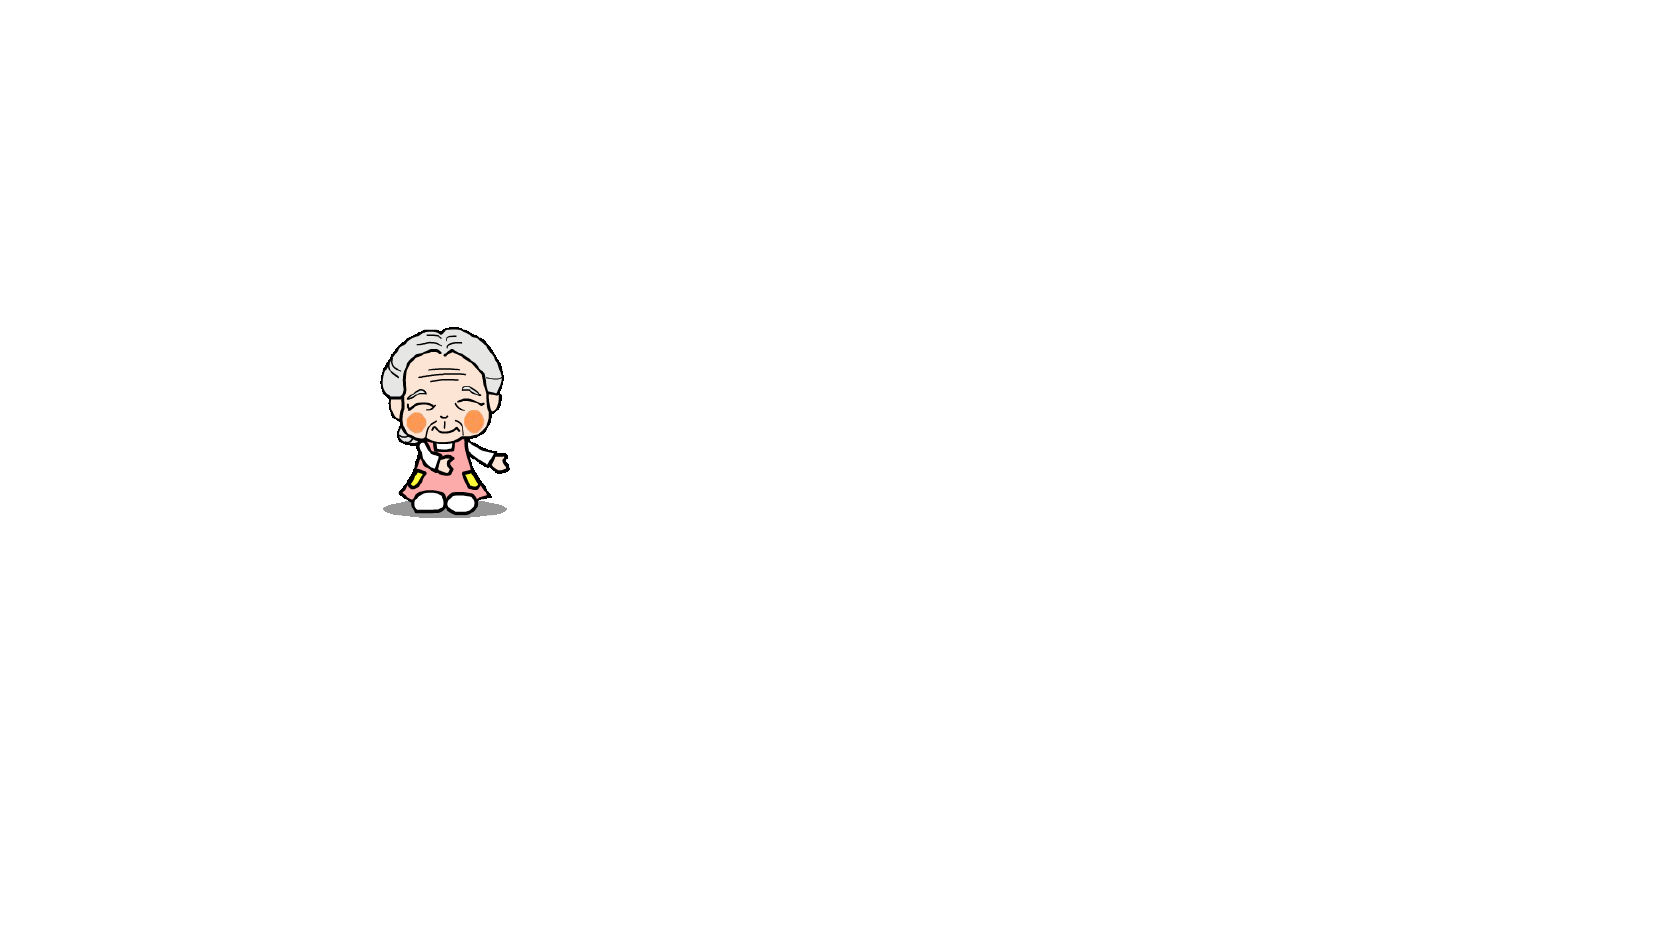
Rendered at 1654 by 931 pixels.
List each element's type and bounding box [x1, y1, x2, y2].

picture [295, 265, 567, 532]
